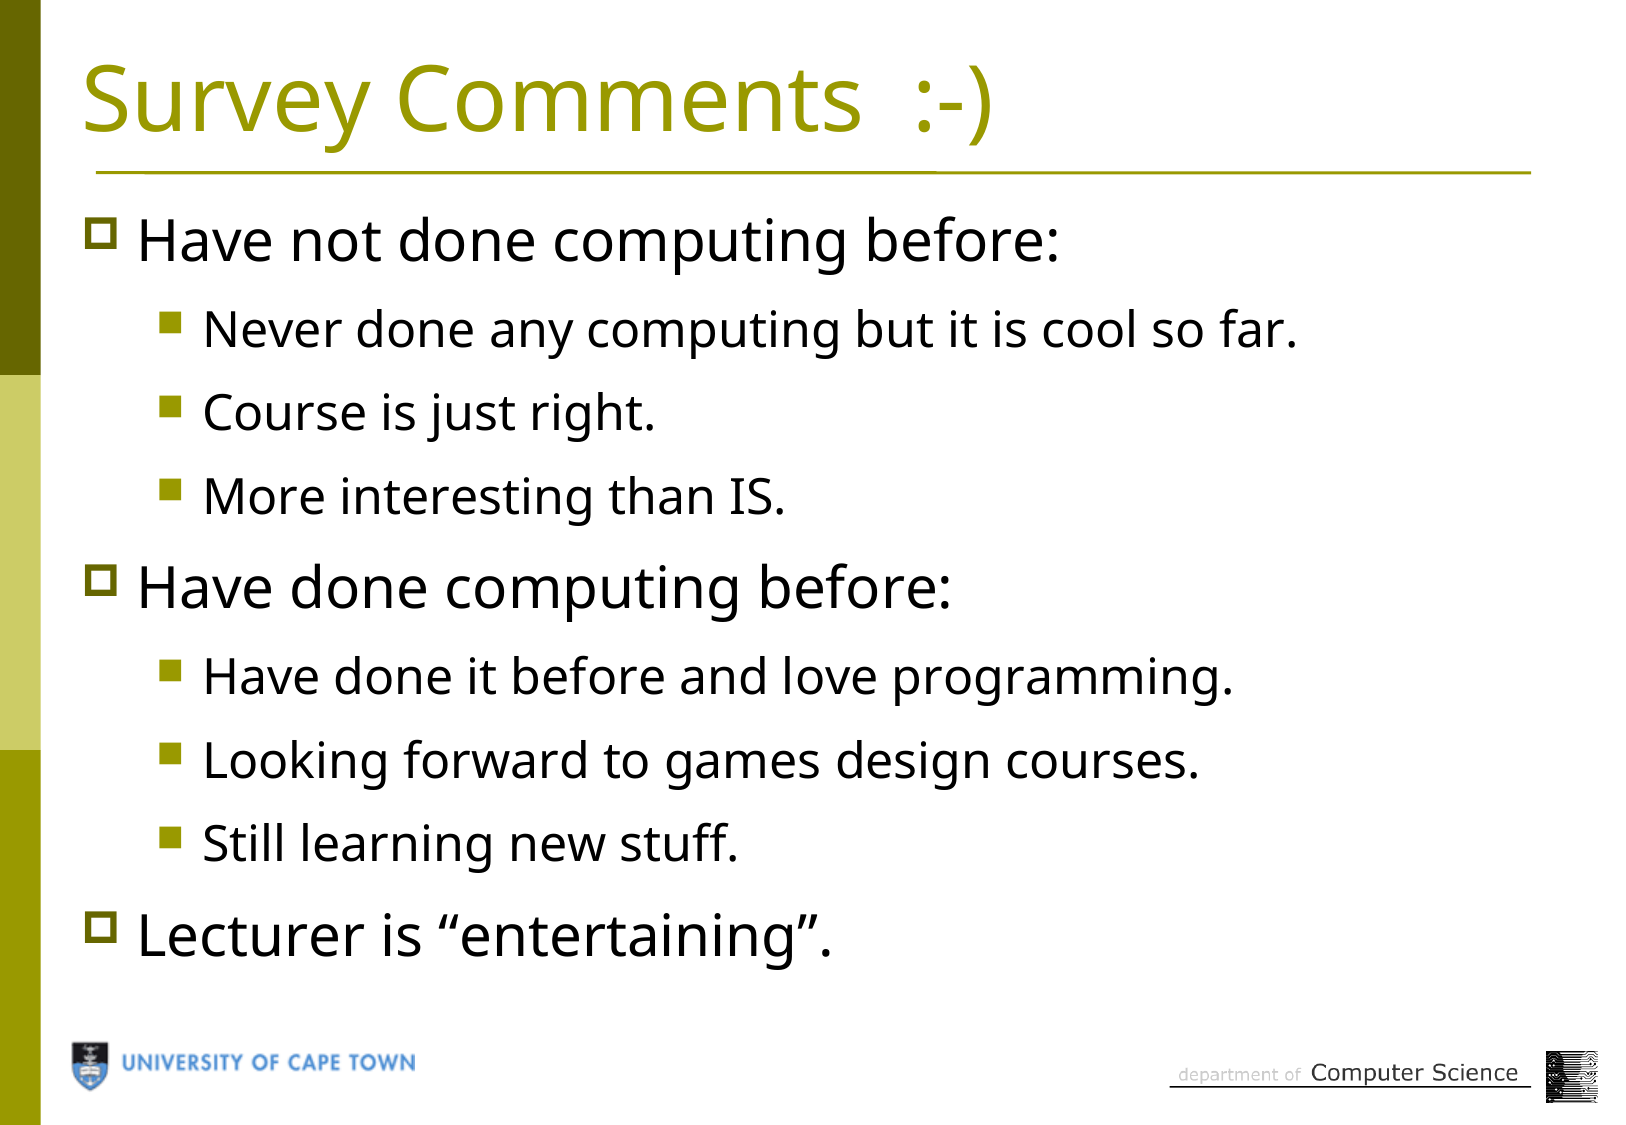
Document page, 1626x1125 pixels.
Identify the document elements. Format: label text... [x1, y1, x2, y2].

title Survey Comments :-) [81, 36, 1543, 165]
list Have not done computing before: Never done any computing but it is cool so far. Course is just right. More interesting than IS. Have done computing before: Have done it before and love programming. Looking forward to games design courses. Still learning new stuff. Lecturer is “entertaining”. [81, 196, 1543, 991]
picture [61, 1024, 415, 1103]
picture [1546, 1051, 1598, 1103]
picture [1169, 1043, 1532, 1091]
